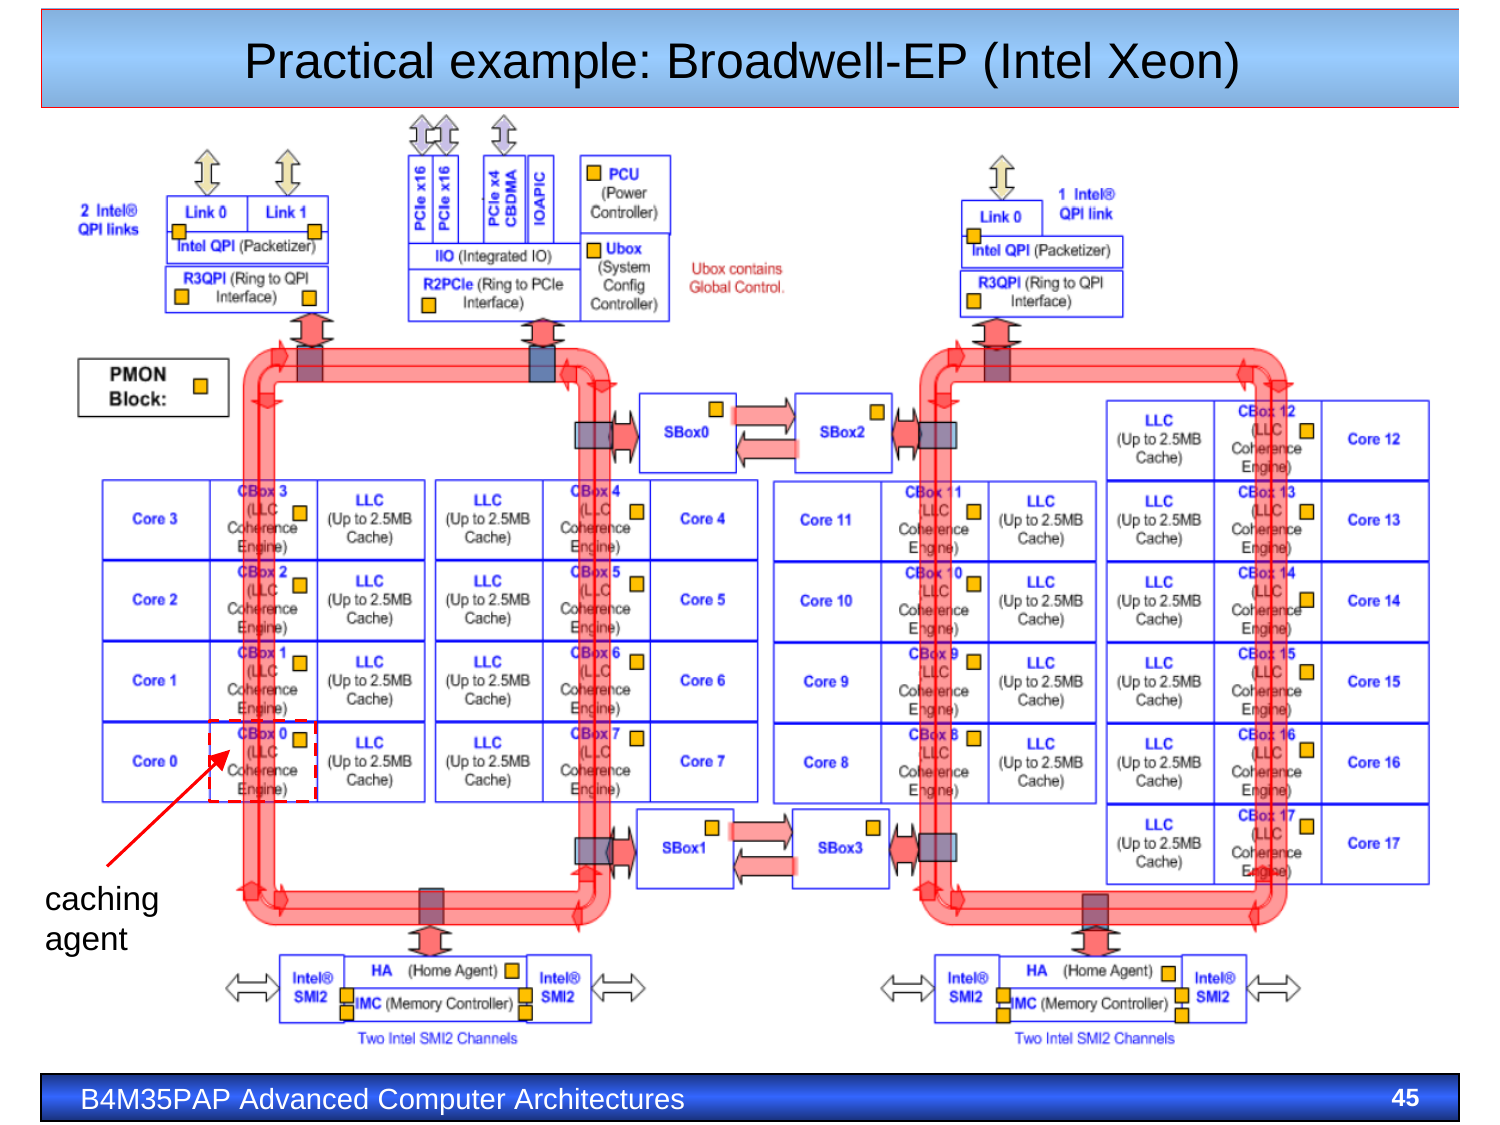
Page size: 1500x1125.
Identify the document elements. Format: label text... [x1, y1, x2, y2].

title Practical example: Broadwell-EP (Intel Xeon) [41, 8, 1459, 108]
picture [69, 113, 1436, 1053]
text_box caching agent [30, 869, 185, 965]
text_box [107, 749, 231, 867]
